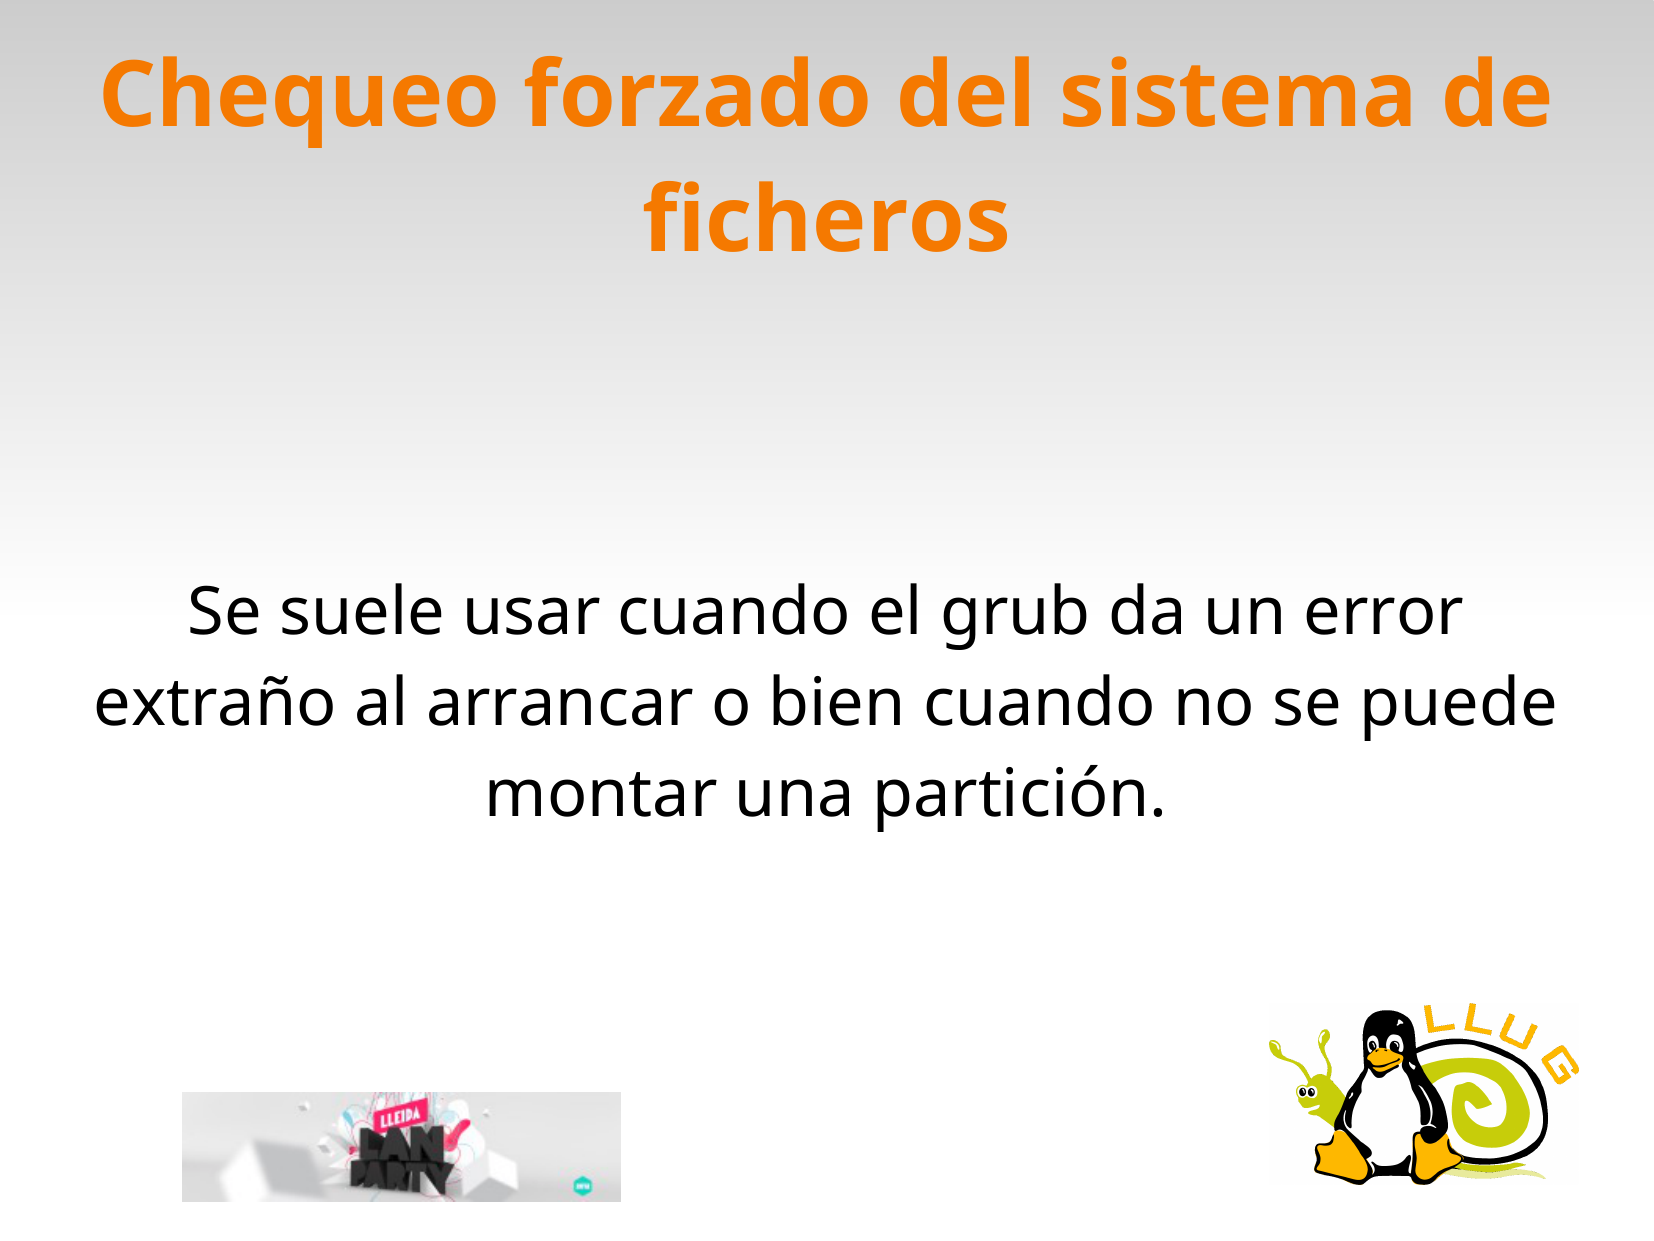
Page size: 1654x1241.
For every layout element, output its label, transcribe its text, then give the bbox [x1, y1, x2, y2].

title Chequeo forzado del sistema de ficheros [82, 45, 1571, 261]
picture [1269, 1003, 1579, 1185]
subtitle Se suele usar cuando el grub da un error extraño al arrancar o bien cuando no se puede montar una partición. [82, 297, 1571, 1102]
picture [182, 1092, 621, 1202]
